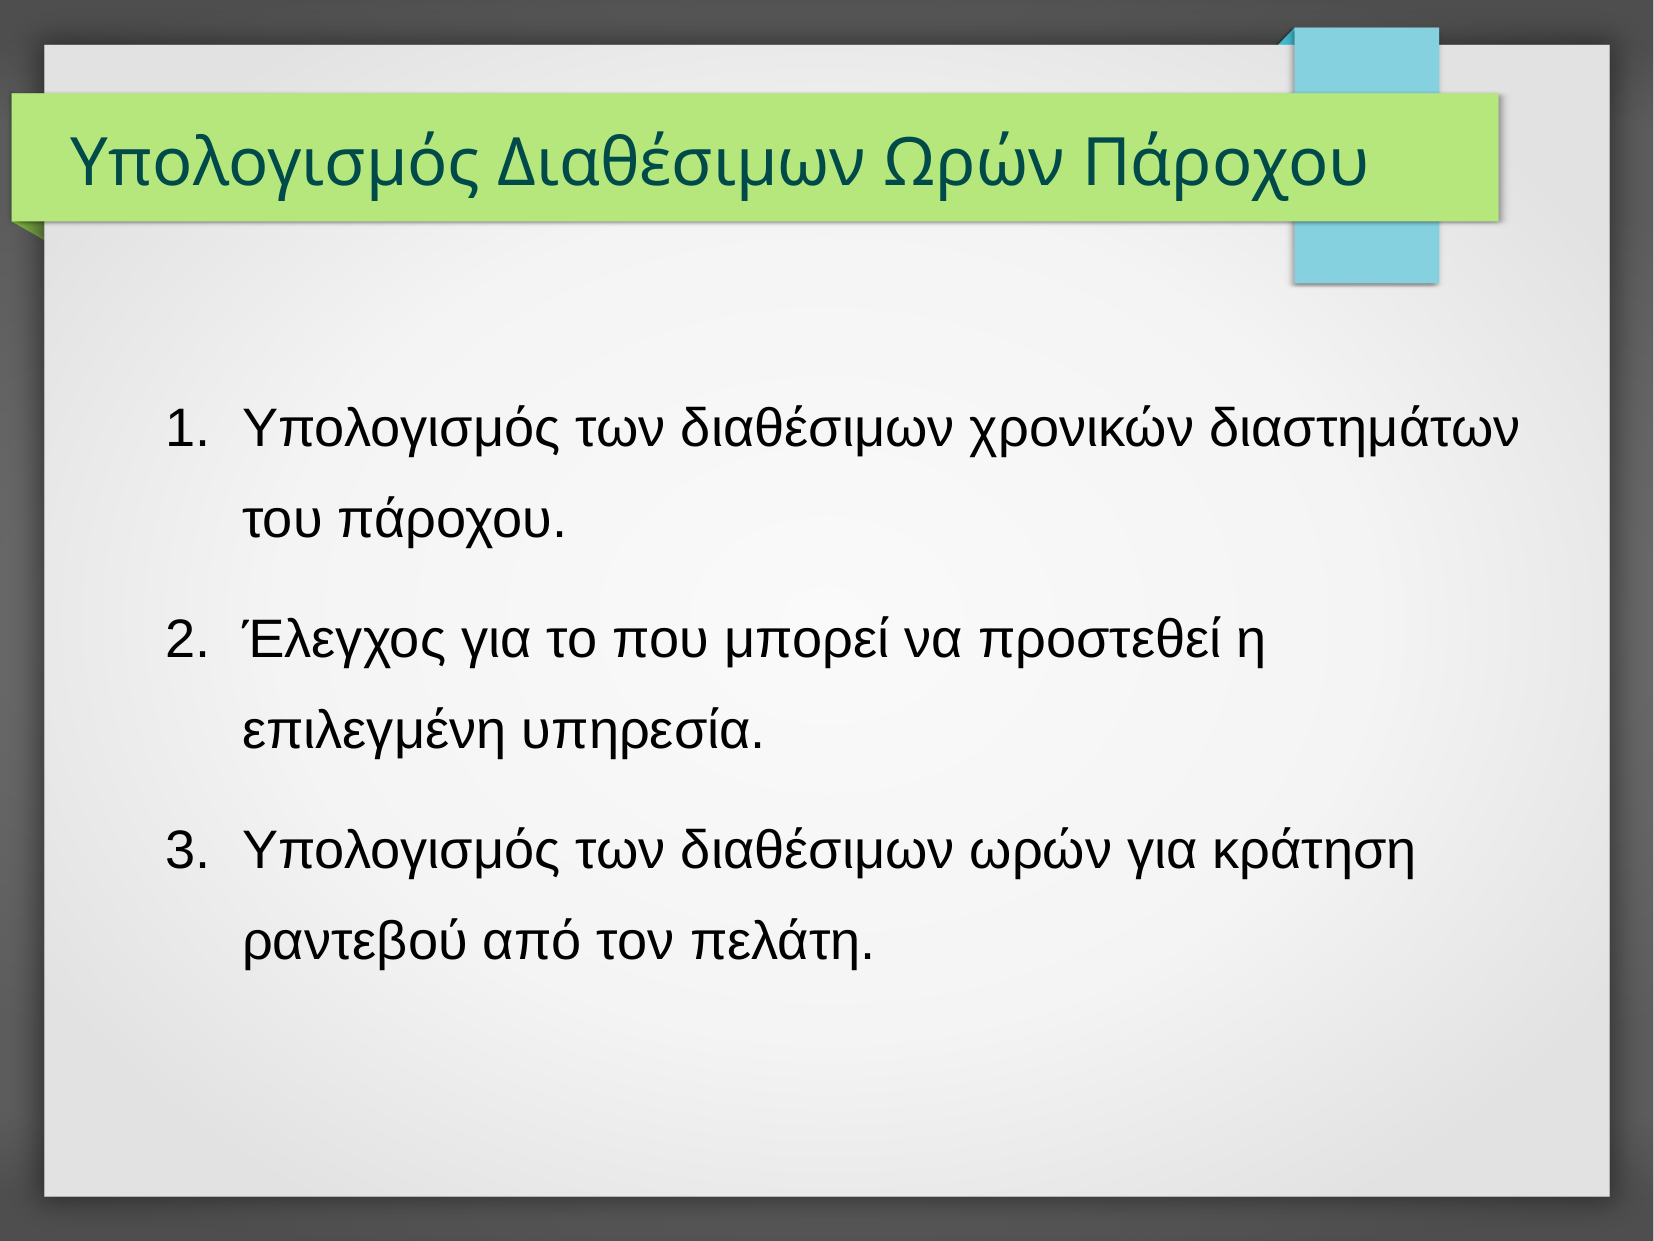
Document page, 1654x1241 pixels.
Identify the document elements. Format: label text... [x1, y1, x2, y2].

picture [0, 0, 1654, 1241]
title Υπολογισμός Διαθέσιμων Ωρών Πάροχου [70, 106, 1489, 213]
list Υπολογισμός των διαθέσιμων χρονικών διαστημάτων του πάροχου. Έλεγχος για το που μπορεί να προστεθεί η επιλεγμένη υπηρεσία. Υπολογισμός των διαθέσιμων ωρών για κράτηση ραντεβού από τον πελάτη. [165, 367, 1536, 1087]
